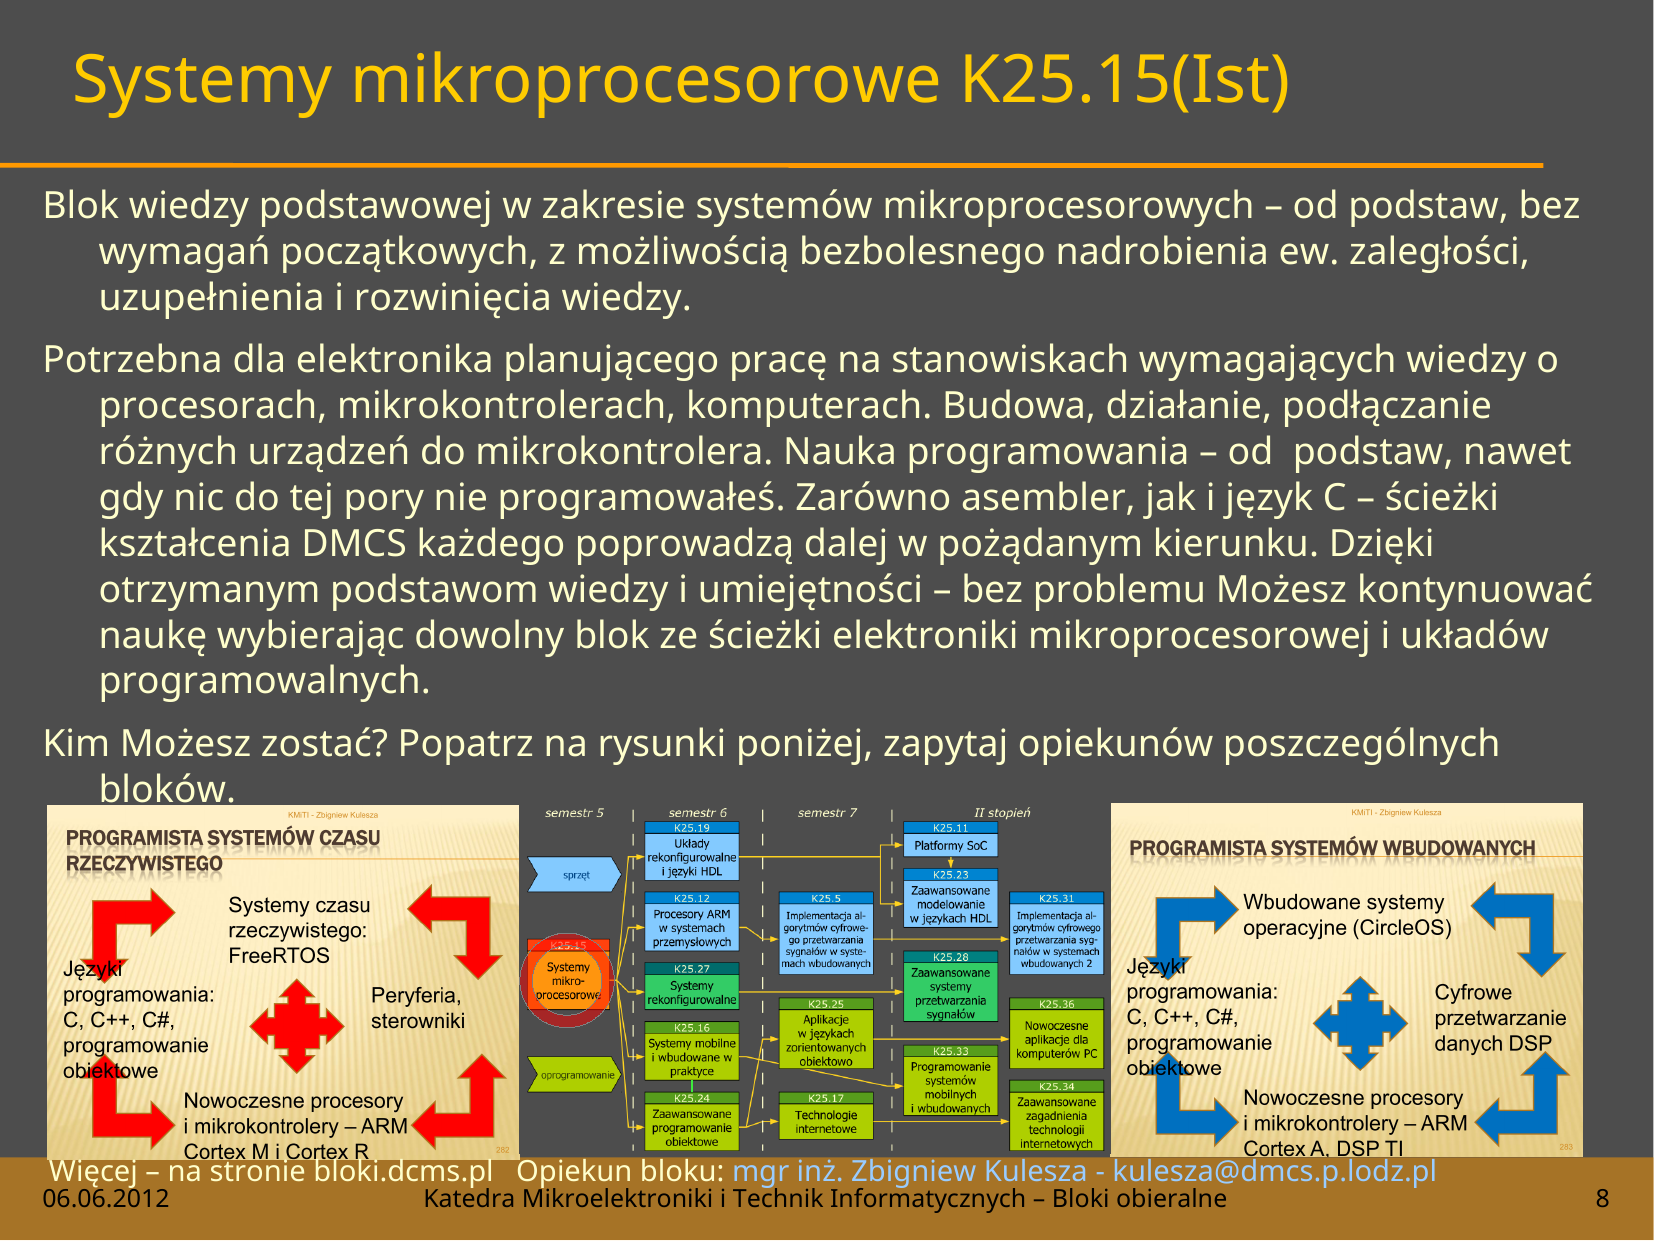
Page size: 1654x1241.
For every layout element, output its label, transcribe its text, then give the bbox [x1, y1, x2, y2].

list Więcej – na stronie bloki.dcms.pl Opiekun bloku: mgr inż. Zbigniew Kulesza - kulesza@dmcs.p.lodz.pl [33, 1145, 1619, 1235]
picture [47, 803, 1583, 1145]
list Blok wiedzy podstawowej w zakresie systemów mikroprocesorowych – od podstaw, bez wymagań początkowych, z możliwością bezbolesnego nadrobienia ew. zaległości, uzupełnienia i rozwinięcia wiedzy. Potrzebna dla elektronika planującego pracę na stanowiskach wymagających wiedzy o procesorach, mikrokontrolerach, komputerach. Budowa, działanie, podłączanie różnych urządzeń do mikrokontrolera. Nauka programowania – od podstaw, nawet gdy nic do tej pory nie programowałeś. Zarówno asembler, jak i język C – ścieżki kształcenia DMCS każdego poprowadzą dalej w pożądanym kierunku. Dzięki otrzymanym podstawom wiedzy i umiejętności – bez problemu Możesz kontynuować naukę wybierając dowolny blok ze ścieżki elektroniki mikroprocesorowej i układów programowalnych. Kim Możesz zostać? Popatrz na rysunki poniżej, zapytaj opiekunów poszczególnych bloków. [27, 174, 1630, 814]
text_box [519, 933, 615, 1028]
title Systemy mikroprocesorowe K25.15(Ist) [57, 13, 1620, 140]
